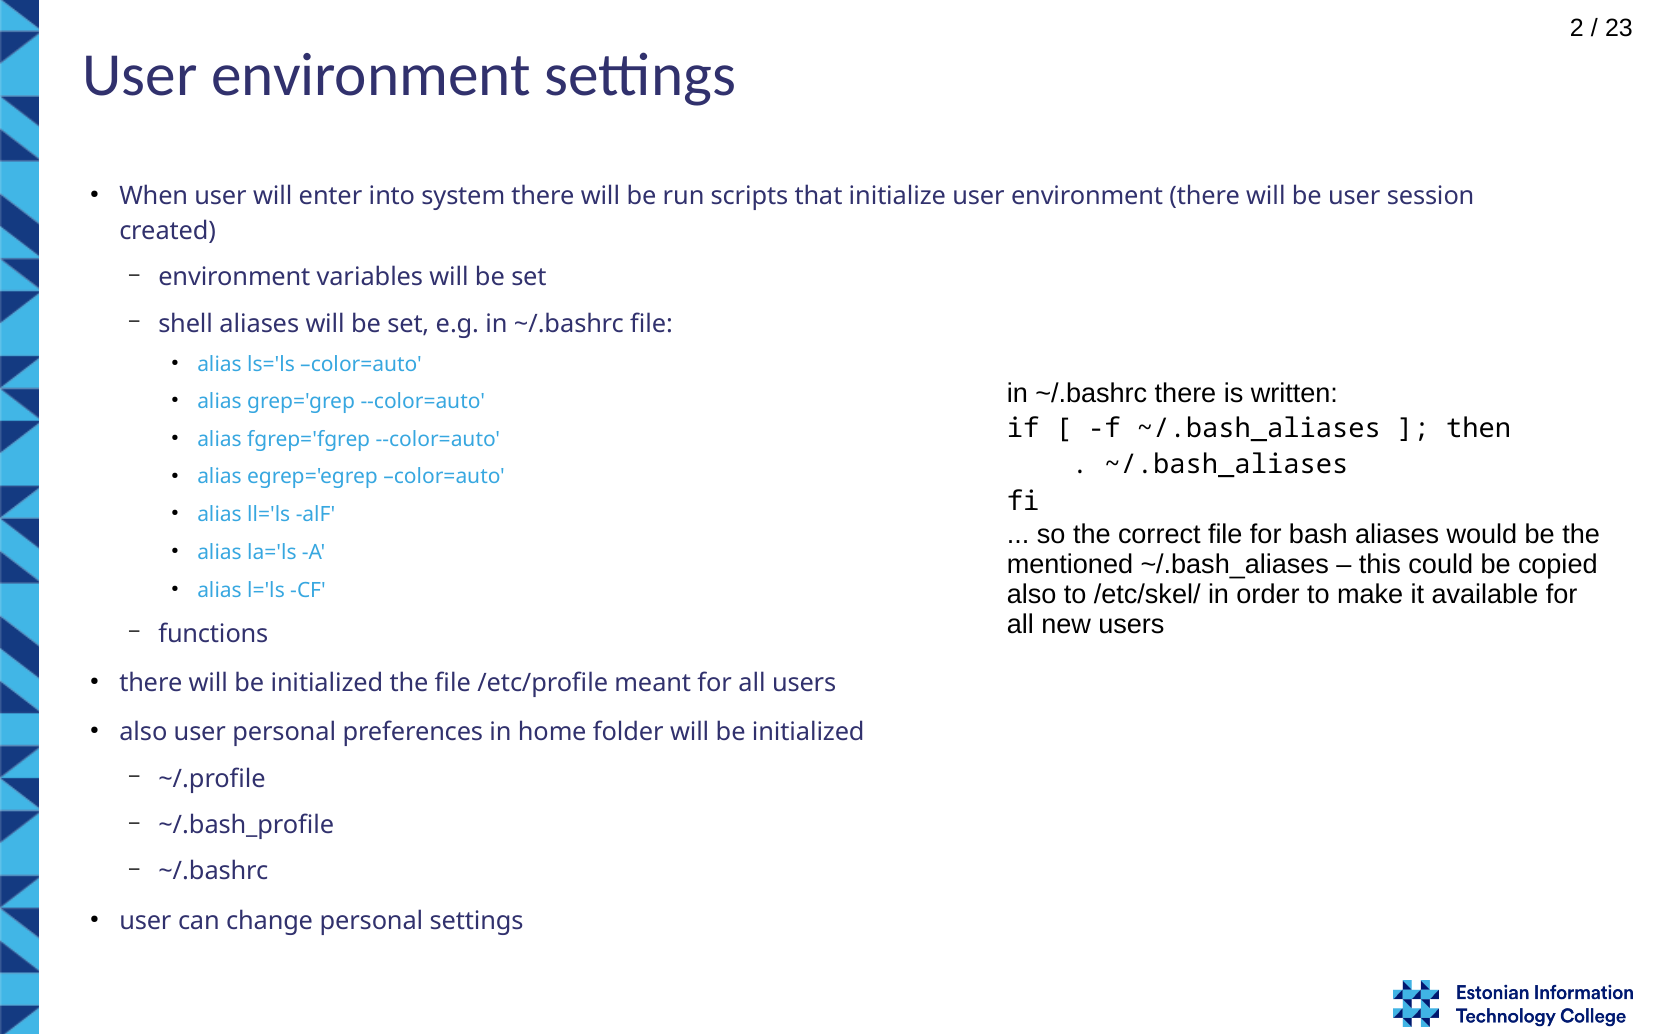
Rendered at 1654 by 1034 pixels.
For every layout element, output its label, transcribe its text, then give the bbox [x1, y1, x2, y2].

list When user will enter into system there will be run scripts that initialize user environment (there will be user session created) environment variables will be set shell aliases will be set, e.g. in ~/.bashrc file: alias ls='ls –color=auto' alias grep='grep --color=auto' alias fgrep='fgrep --color=auto' alias egrep='egrep –color=auto' alias ll='ls -alF' alias la='ls -A' alias l='ls -CF' functions there will be initialized the file /etc/profile meant for all users also user personal preferences in home folder will be initialized ~/.profile ~/.bash_profile ~/.bashrc user can change personal settings [80, 177, 1536, 945]
title User environment settings [82, 41, 1571, 119]
text_box in ~/.bashrc there is written: if [ -f ~/.bash_aliases ]; then . ~/.bash_aliases fi ... so the correct file for bash aliases would be the mentioned ~/.bash_aliases – this could be copied also to /etc/skel/ in order to make it available for all new users [992, 370, 1619, 615]
picture [1393, 980, 1633, 1027]
